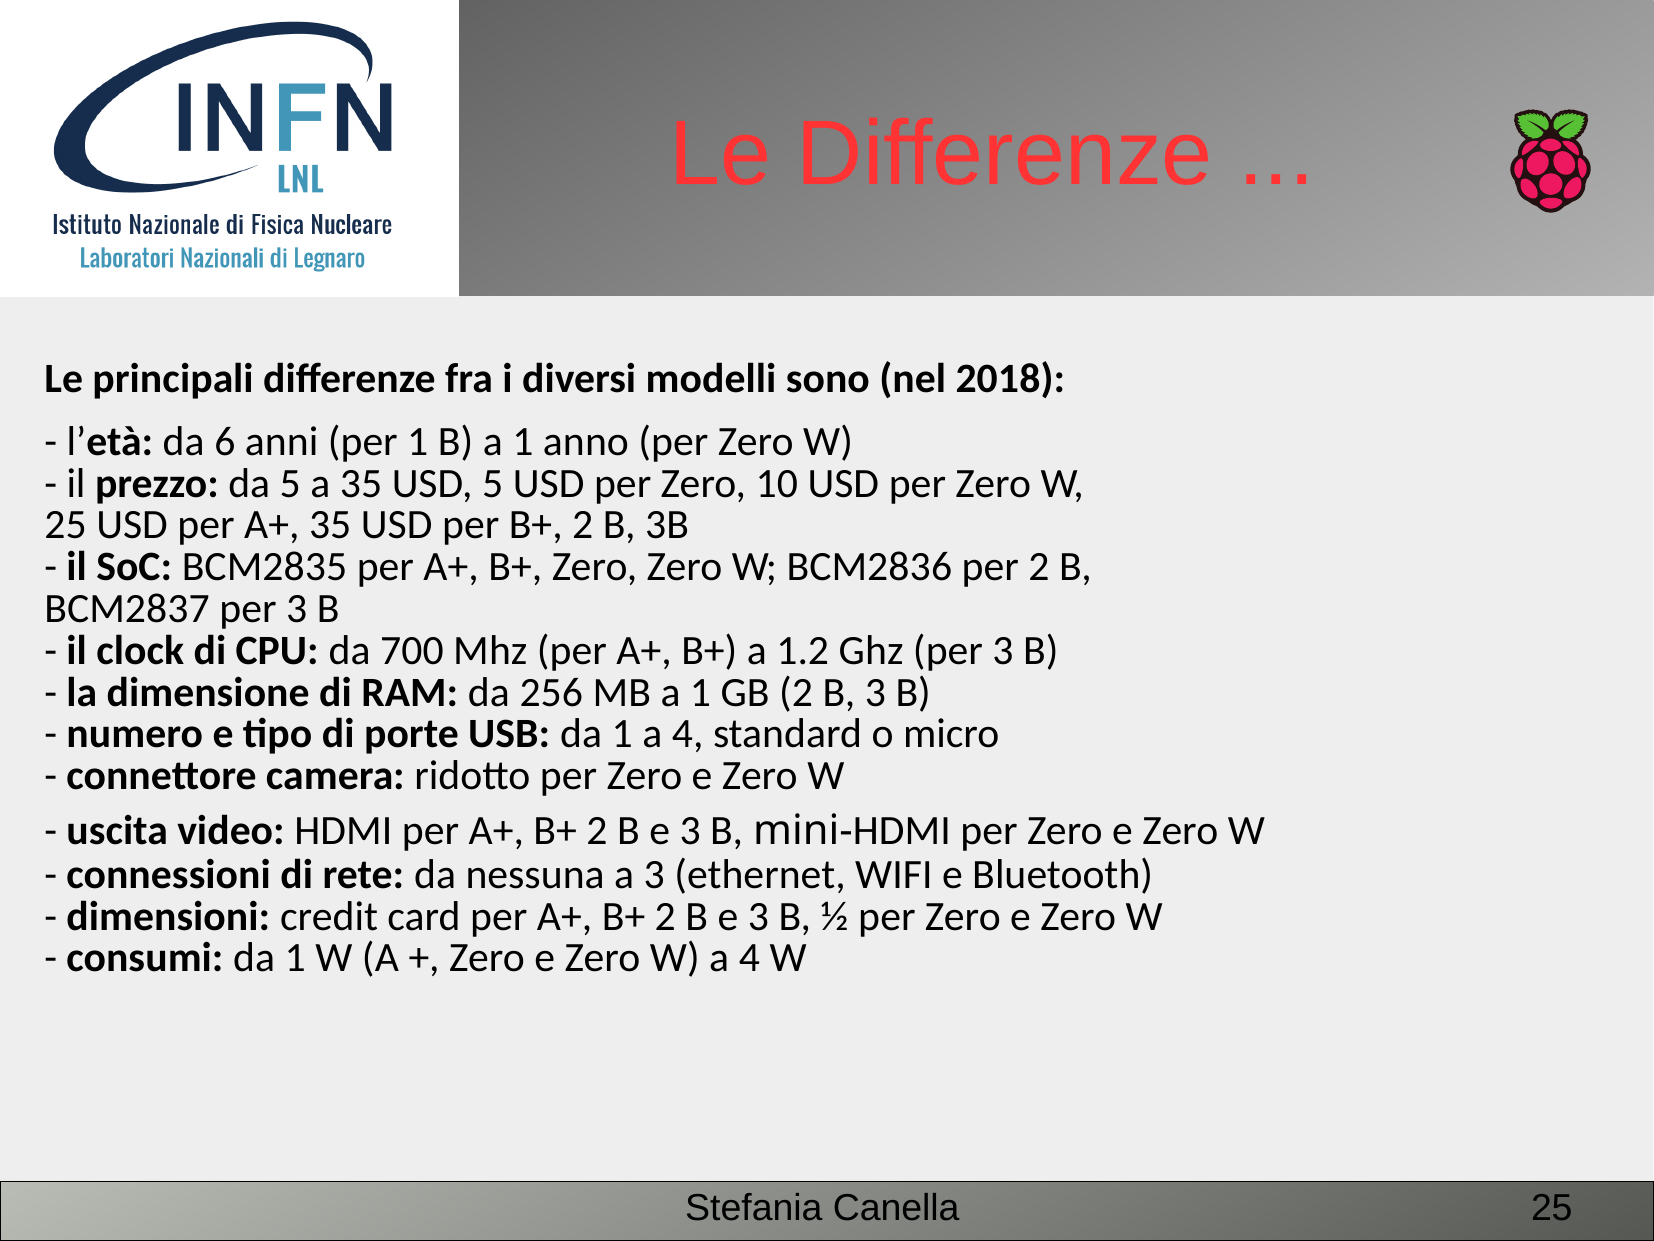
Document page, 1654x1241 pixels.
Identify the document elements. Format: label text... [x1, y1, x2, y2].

title Le Differenze ... [459, 49, 1571, 257]
text_box 34 [1516, 1178, 1654, 1241]
text_box [459, 0, 1654, 296]
text_box Stefania Canella [670, 1178, 984, 1241]
picture [0, 0, 459, 297]
text_box Le principali differenze fra i diversi modelli sono (nel 2018): - l’età: da 6 anni (per 1 B) a 1 anno (per Zero W) - il prezzo: da 5 a 35 USD, 5 USD per Zero, 10 USD per Zero W, 25 USD per A+, 35 USD per B+, 2 B, 3B - il SoC: BCM2835 per A+, B+, Zero, Zero W; BCM2836 per 2 B, BCM2837 per 3 B - il clock di CPU: da 700 Mhz (per A+, B+) a 1.2 Ghz (per 3 B) - la dimensione di RAM: da 256 MB a 1 GB (2 B, 3 B) - numero e tipo di porte USB: da 1 a 4, standard o micro - connettore camera: ridotto per Zero e Zero W - uscita video: HDMI per A+, B+ 2 B e 3 B, mini-HDMI per Zero e Zero W - connessioni di rete: da nessuna a 3 (ethernet, WIFI e Bluetooth) - dimensioni: credit card per A+, B+ 2 B e 3 B, ½ per Zero e Zero W - consumi: da 1 W (A +, Zero e Zero W) a 4 W [29, 354, 1625, 1073]
text_box [984, 1181, 1516, 1241]
text_box [0, 1181, 670, 1241]
